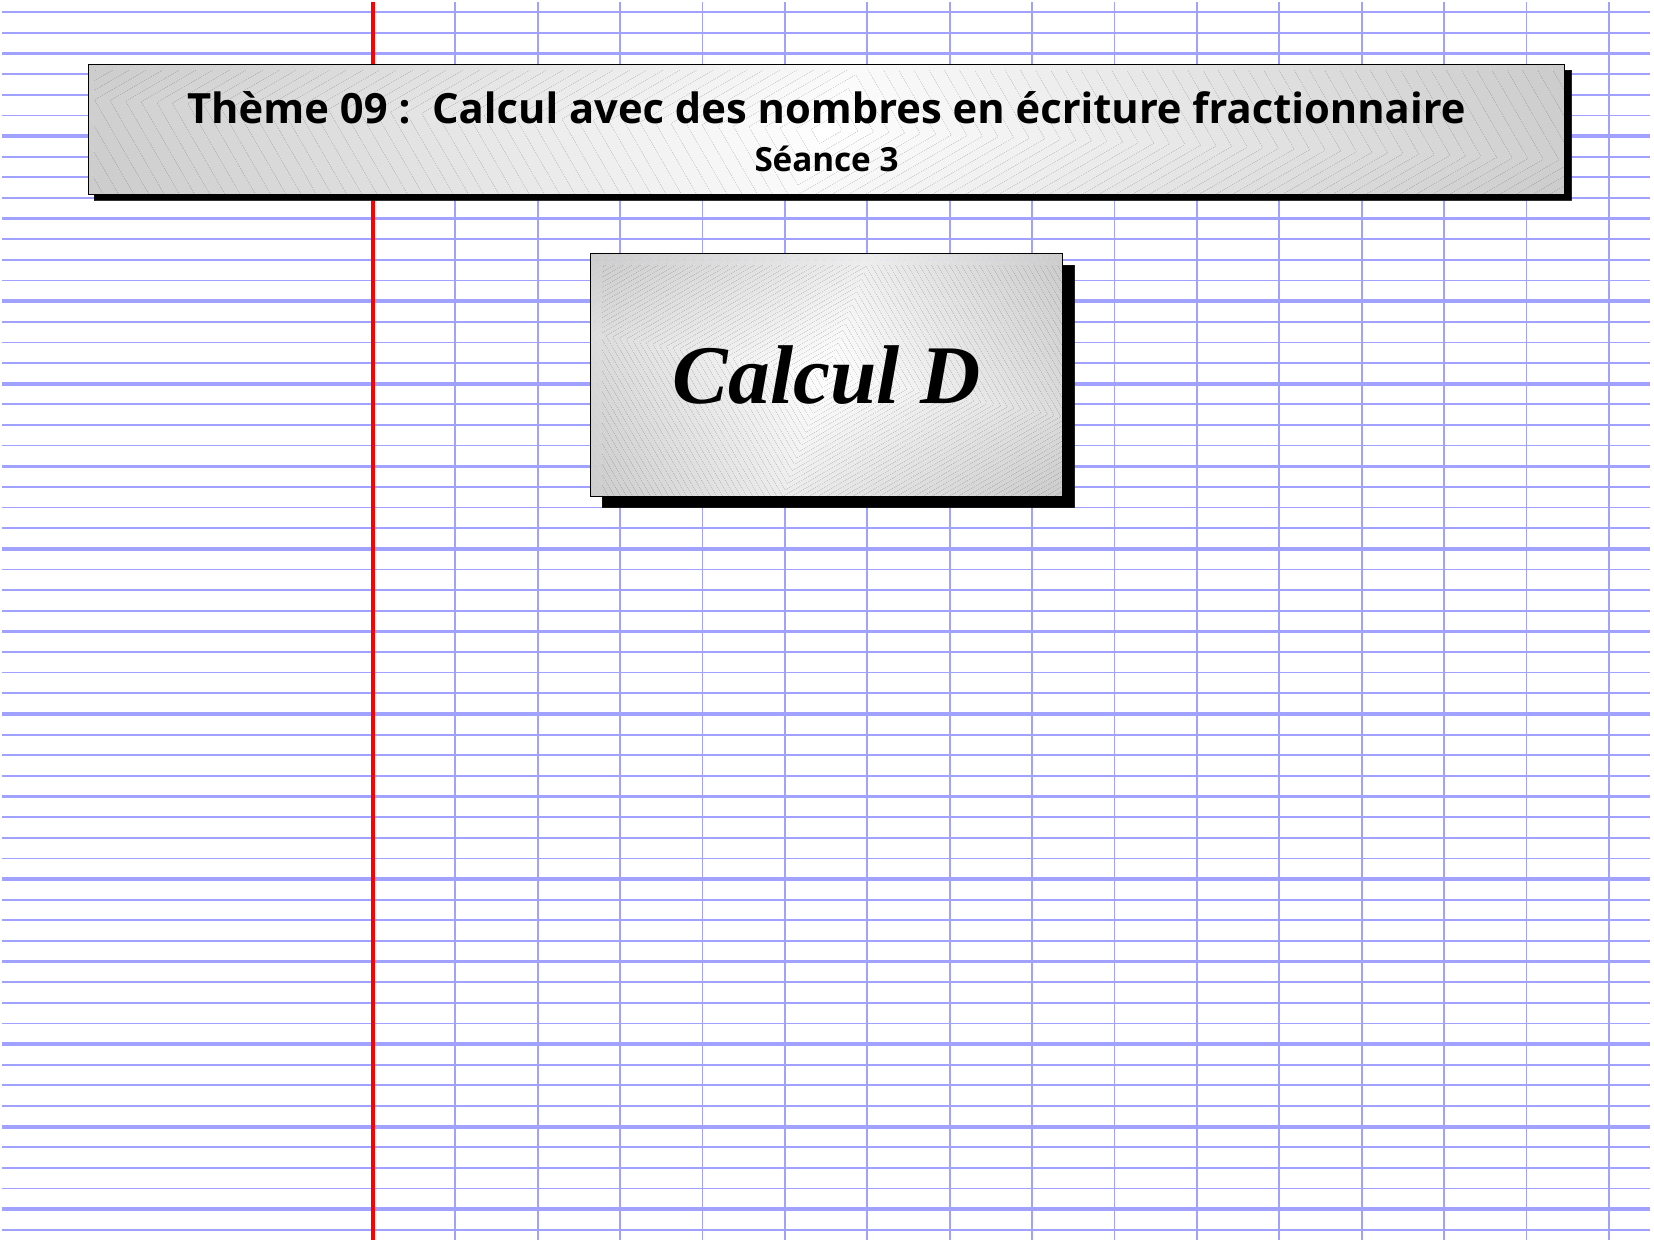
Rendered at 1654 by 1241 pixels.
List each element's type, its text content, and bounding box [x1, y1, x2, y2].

picture [0, 0, 1654, 1241]
text_box Thème 09 : Calcul avec des nombres en écriture fractionnaire Séance 3 [88, 64, 1565, 195]
text_box Calcul D [590, 253, 1063, 497]
